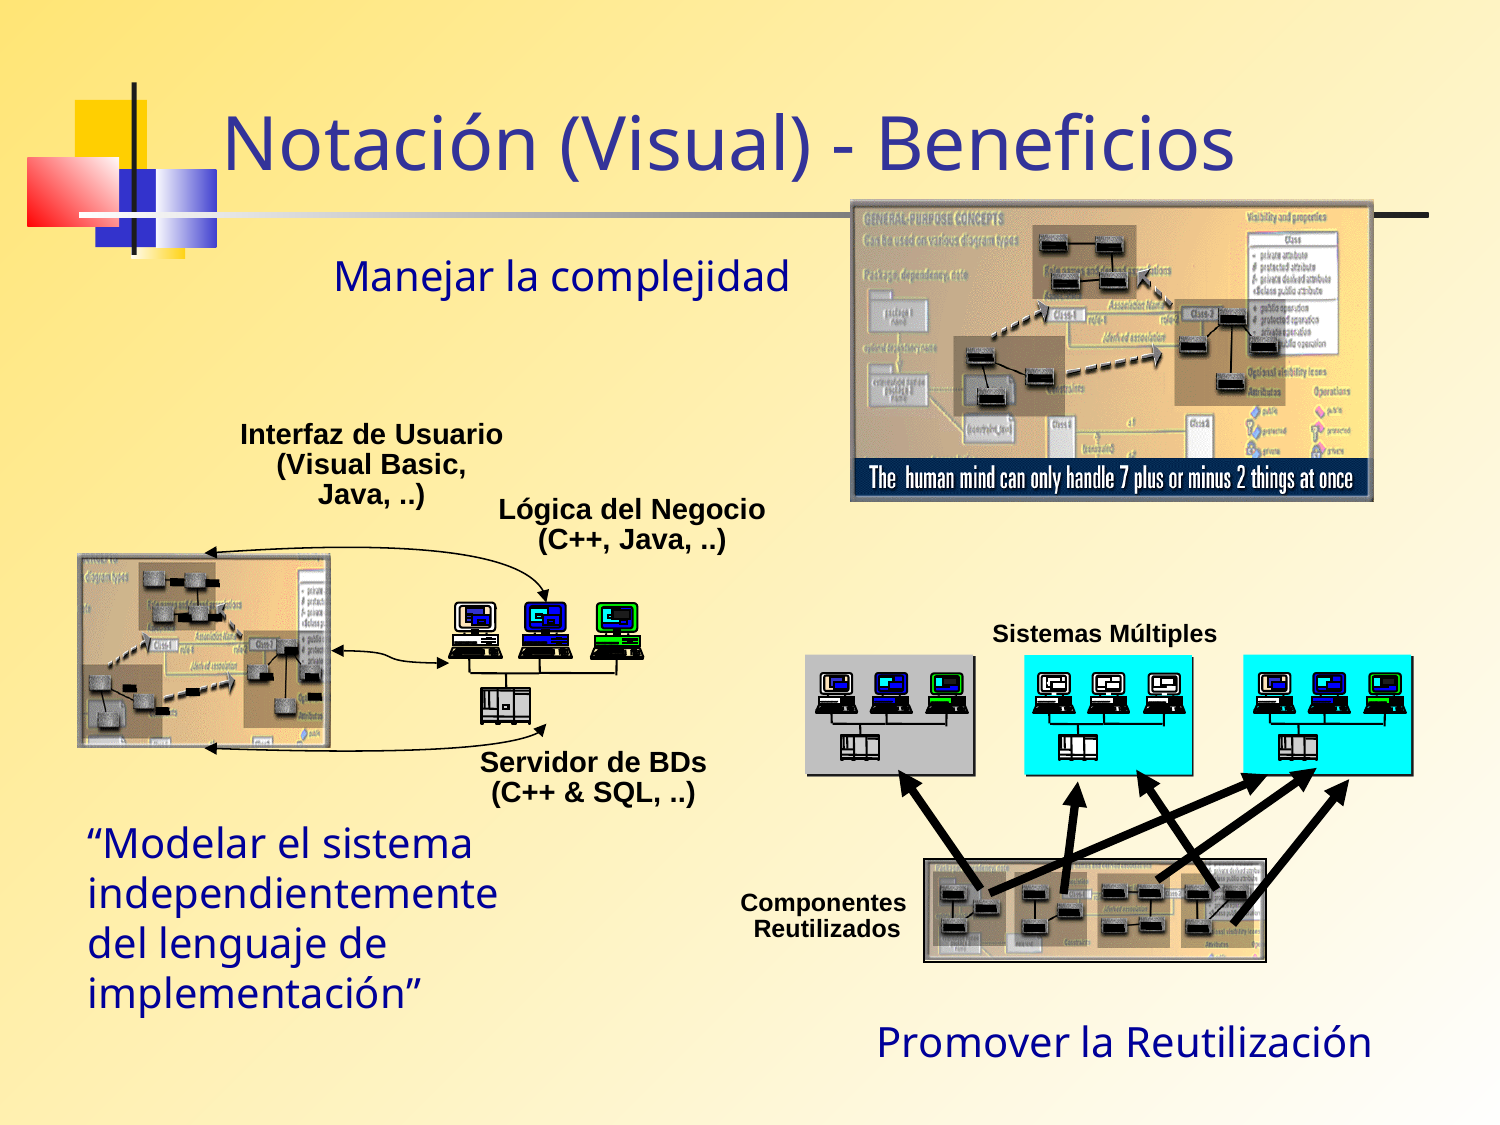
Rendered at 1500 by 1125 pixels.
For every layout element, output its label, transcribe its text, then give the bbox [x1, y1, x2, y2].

text_box Promover la Reutilización [861, 1007, 1389, 1074]
text_box [1024, 656, 1192, 775]
text_box [525, 602, 566, 632]
text_box [522, 635, 568, 646]
text_box [805, 654, 973, 774]
picture [925, 860, 1266, 961]
text_box [481, 688, 531, 724]
text_box [455, 602, 496, 632]
text_box Manejar la complejidad [318, 242, 807, 308]
text_box [594, 636, 640, 647]
text_box [596, 603, 638, 632]
text_box [452, 635, 498, 646]
picture [850, 201, 1375, 503]
text_box Servidor de BDs (C++ & SQL, ..)‏ [464, 740, 723, 816]
text_box [1243, 654, 1412, 774]
text_box [499, 692, 512, 715]
text_box Lógica del Negocio (C++, Java, ..)‏ [483, 487, 782, 564]
text_box Sistemas Múltiples [977, 614, 1234, 656]
text_box “Modelar el sistema independientemente del lenguaje de implementación” [73, 809, 721, 1025]
title Notación (Visual) - Beneficios [187, 37, 1466, 201]
text_box Componentes Reutilizados [725, 883, 930, 951]
text_box Interfaz de Usuario (Visual Basic, Java, ..)‏ [225, 412, 519, 519]
picture [77, 553, 332, 749]
text_box [491, 692, 496, 707]
